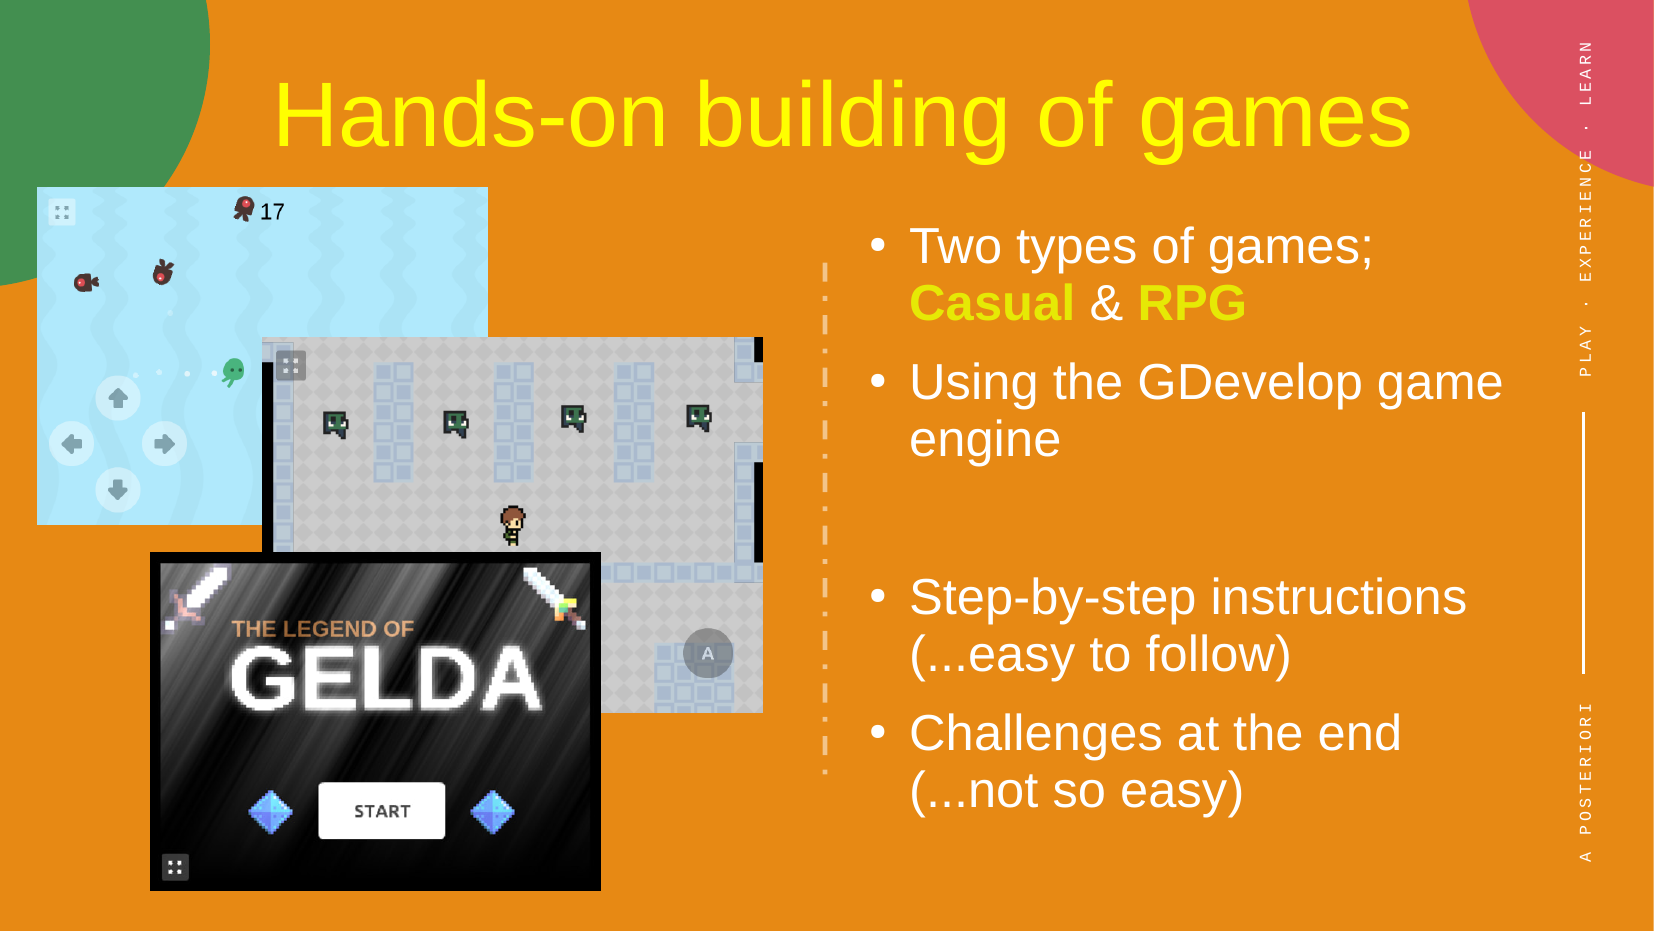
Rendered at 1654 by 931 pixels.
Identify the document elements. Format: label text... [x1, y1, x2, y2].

title Hands-on building of games [187, 37, 1501, 193]
list Two types of games; Casual & RPG Using the GDevelop game engine Step-by-step instructions (...easy to follow) Challenges at the end (...not so easy) [855, 217, 1544, 826]
picture [37, 187, 763, 891]
